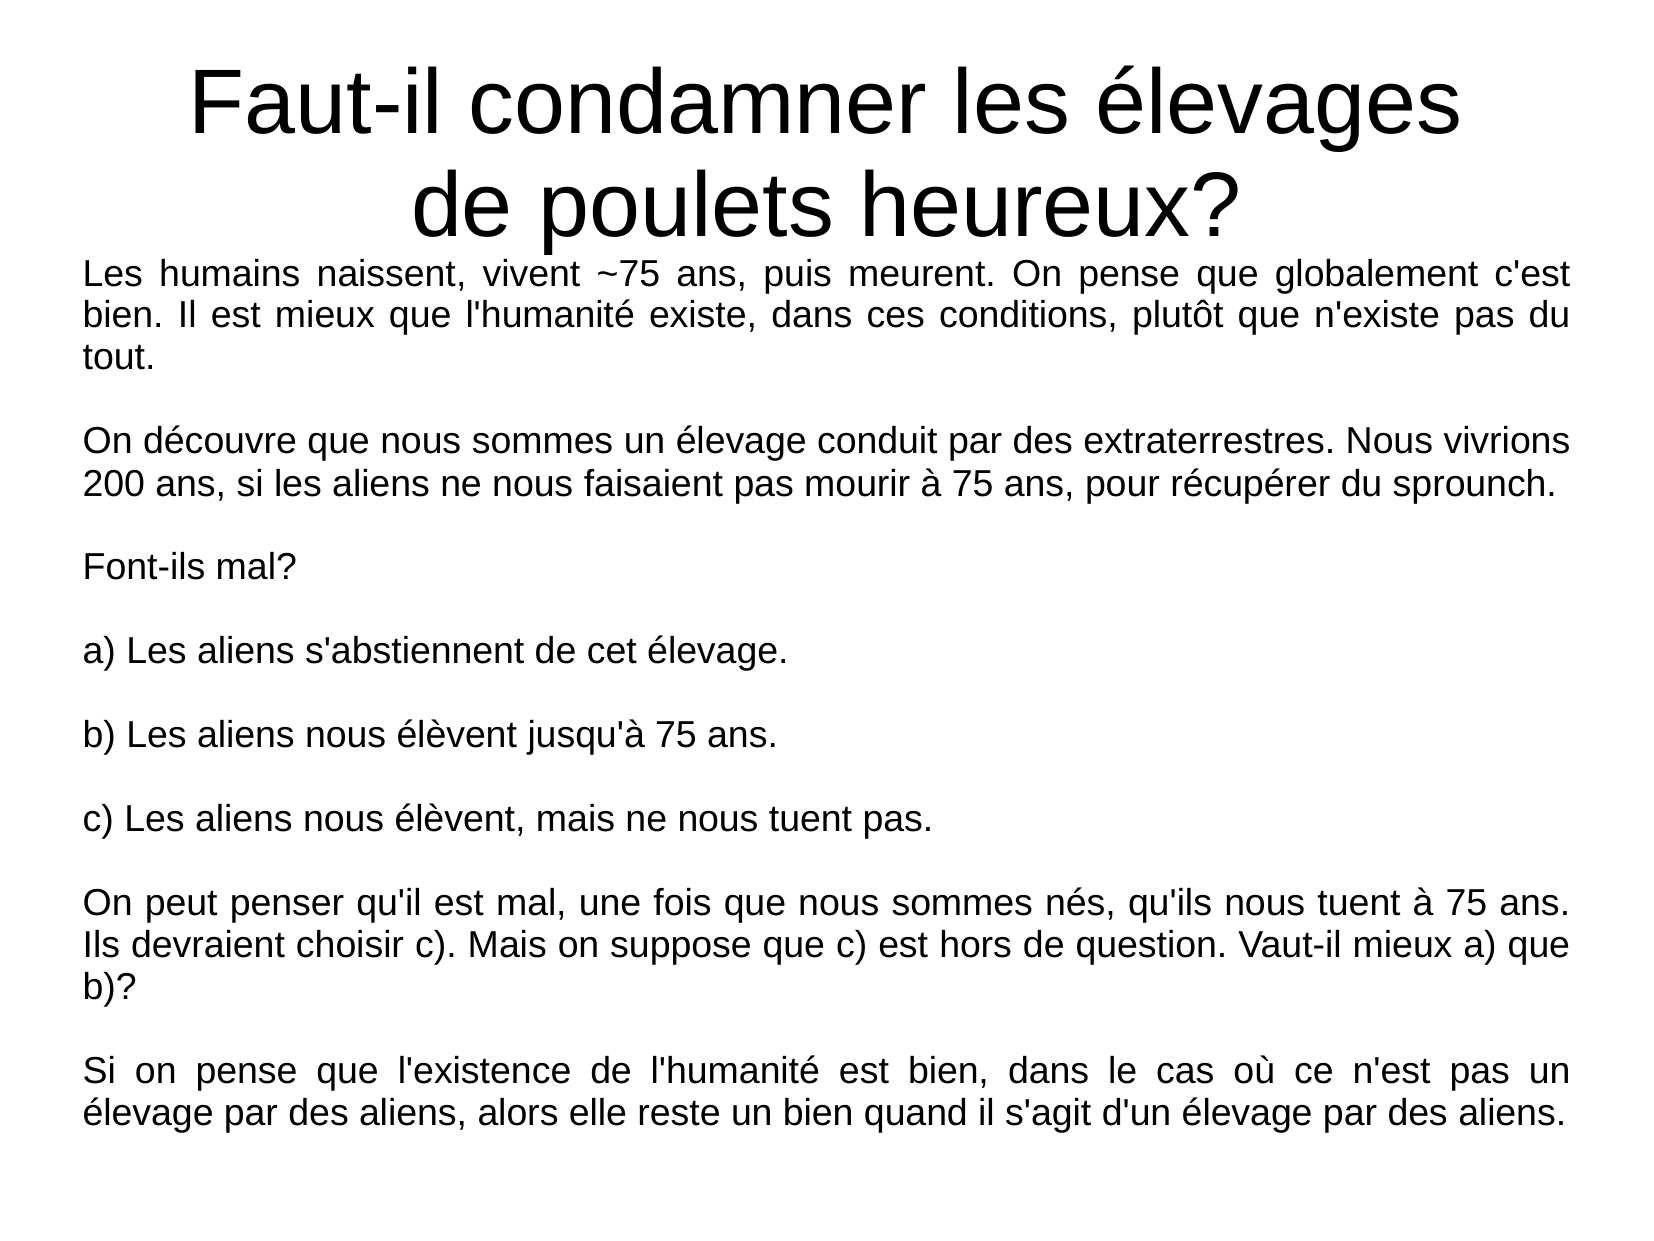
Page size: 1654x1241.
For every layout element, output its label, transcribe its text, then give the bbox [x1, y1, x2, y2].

title Faut-il condamner les élevages de poulets heureux? [82, 49, 1571, 251]
text_box Les humains naissent, vivent ~75 ans, puis meurent. On pense que globalement c'est bien. Il est mieux que l'humanité existe, dans ces conditions, plutôt que n'existe pas du tout. On découvre que nous sommes un élevage conduit par des extraterrestres. Nous vivrions 200 ans, si les aliens ne nous faisaient pas mourir à 75 ans, pour récupérer du sprounch. Font-ils mal? a) Les aliens s'abstiennent de cet élevage. b) Les aliens nous élèvent jusqu'à 75 ans. c) Les aliens nous élèvent, mais ne nous tuent pas. On peut penser qu'il est mal, une fois que nous sommes nés, qu'ils nous tuent à 75 ans. Ils devraient choisir c). Mais on suppose que c) est hors de question. Vaut-il mieux a) que b)? Si on pense que l'existence de l'humanité est bien, dans le cas où ce n'est pas un élevage par des aliens, alors elle reste un bien quand il s'agit d'un élevage par des aliens. [82, 251, 1571, 1134]
